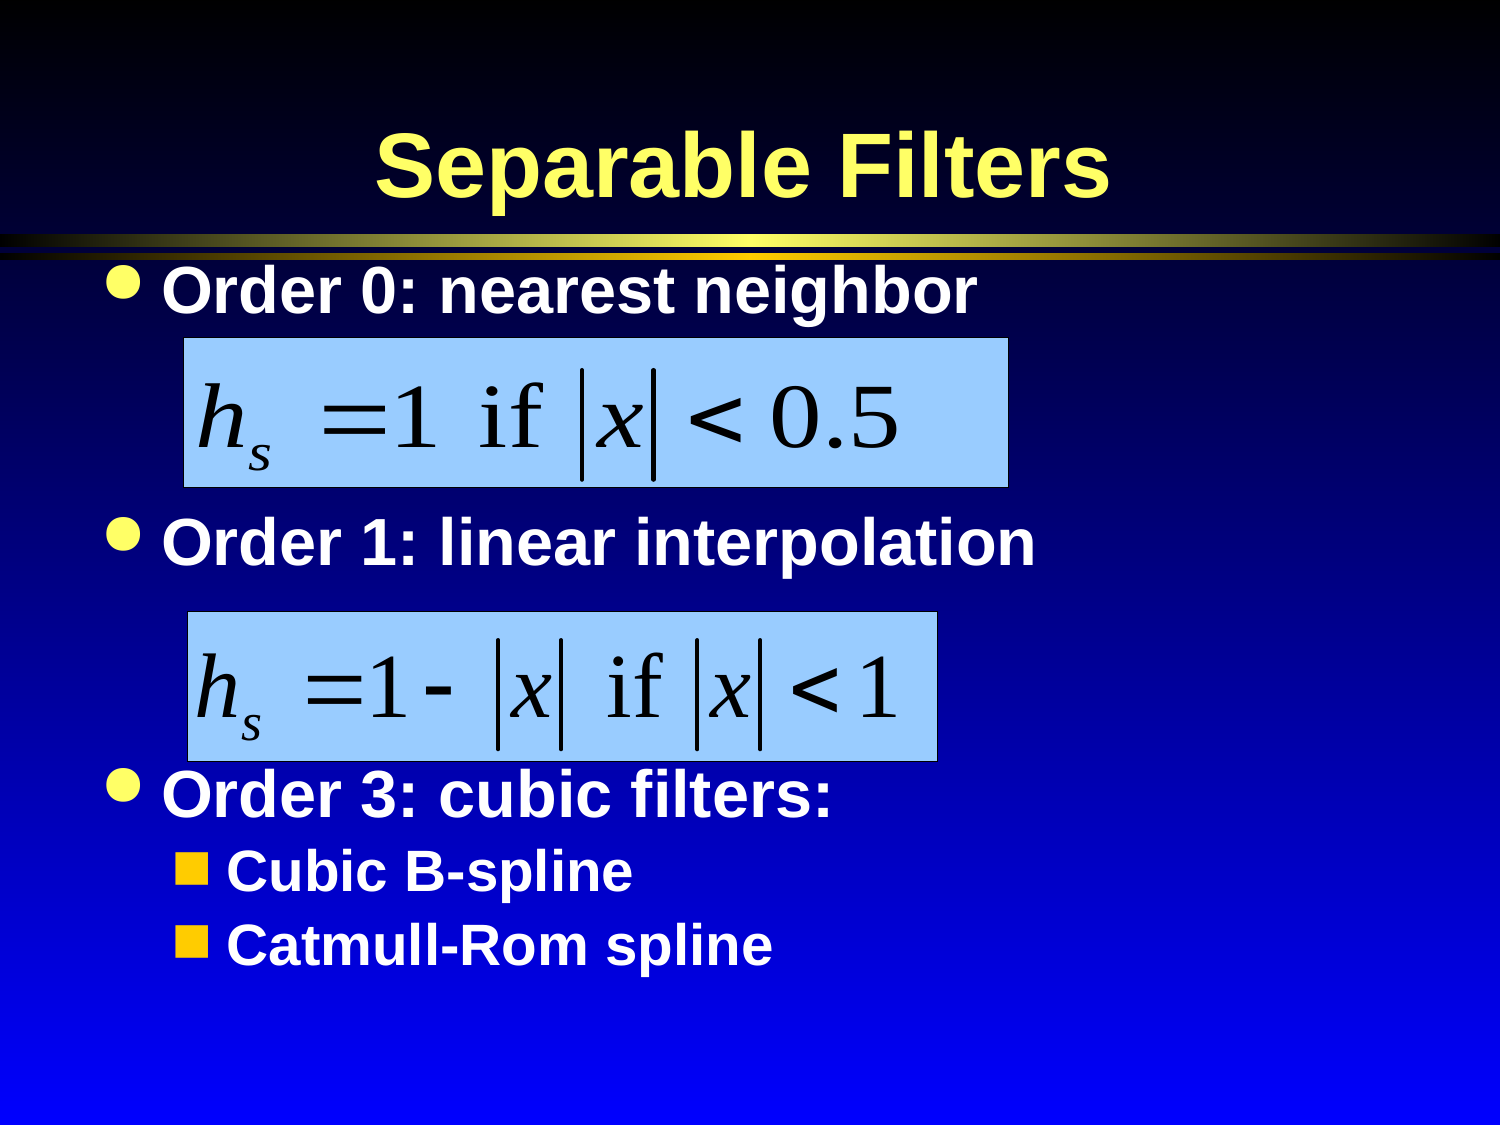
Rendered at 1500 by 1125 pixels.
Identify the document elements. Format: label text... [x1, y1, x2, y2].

chart [179, 348, 915, 502]
title Separable Filters [99, 37, 1388, 225]
chart [181, 618, 912, 772]
list Order 0: nearest neighbor Order 1: linear interpolation Order 3: cubic filters: Cubic B-spline Catmull-Rom spline [89, 252, 1500, 1055]
